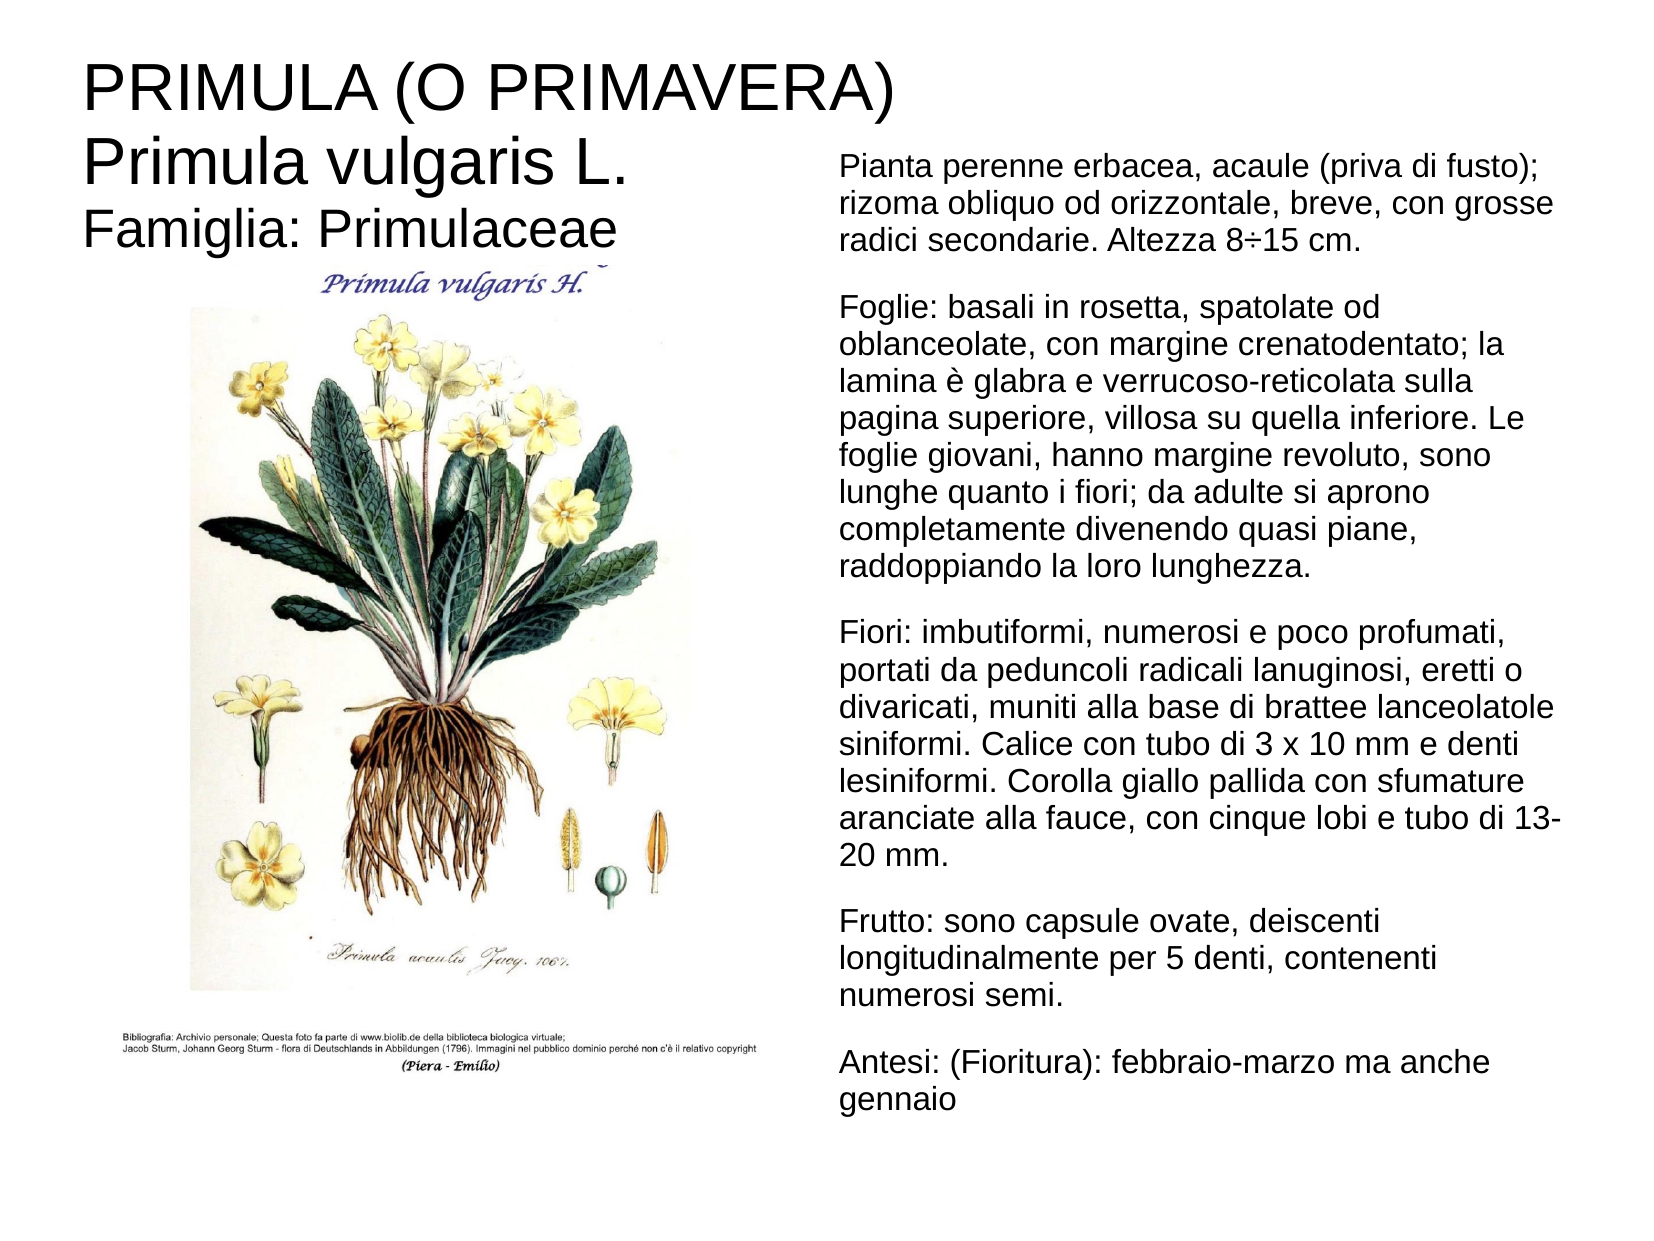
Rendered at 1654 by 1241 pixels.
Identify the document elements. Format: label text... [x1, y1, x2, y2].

title PRIMULA (O PRIMAVERA) Primula vulgaris L. Famiglia: Primulaceae [82, 49, 1571, 274]
list Pianta perenne erbacea, acaule (priva di fusto); rizoma obliquo od orizzontale, breve, con grosse radici secondarie. Altezza 8÷15 cm. Foglie: basali in rosetta, spatolate od oblanceolate, con margine crenatodentato; la lamina è glabra e verrucoso-reticolata sulla pagina superiore, villosa su quella inferiore. Le foglie giovani, hanno margine revoluto, sono lunghe quanto i fiori; da adulte si aprono completamente divenendo quasi piane, raddoppiando la loro lunghezza. Fiori: imbutiformi, numerosi e poco profumati, portati da peduncoli radicali lanuginosi, eretti o divaricati, muniti alla base di brattee lanceolatole siniformi. Calice con tubo di 3 x 10 mm e denti lesiniformi. Corolla giallo pallida con sfumature aranciate alla fauce, con cinque lobi e tubo di 13-20 mm. Frutto: sono capsule ovate, deiscenti longitudinalmente per 5 denti, contenenti numerosi semi. Antesi: (Fioritura): febbraio-marzo ma anche gennaio [838, 147, 1565, 1241]
picture [88, 265, 811, 1092]
